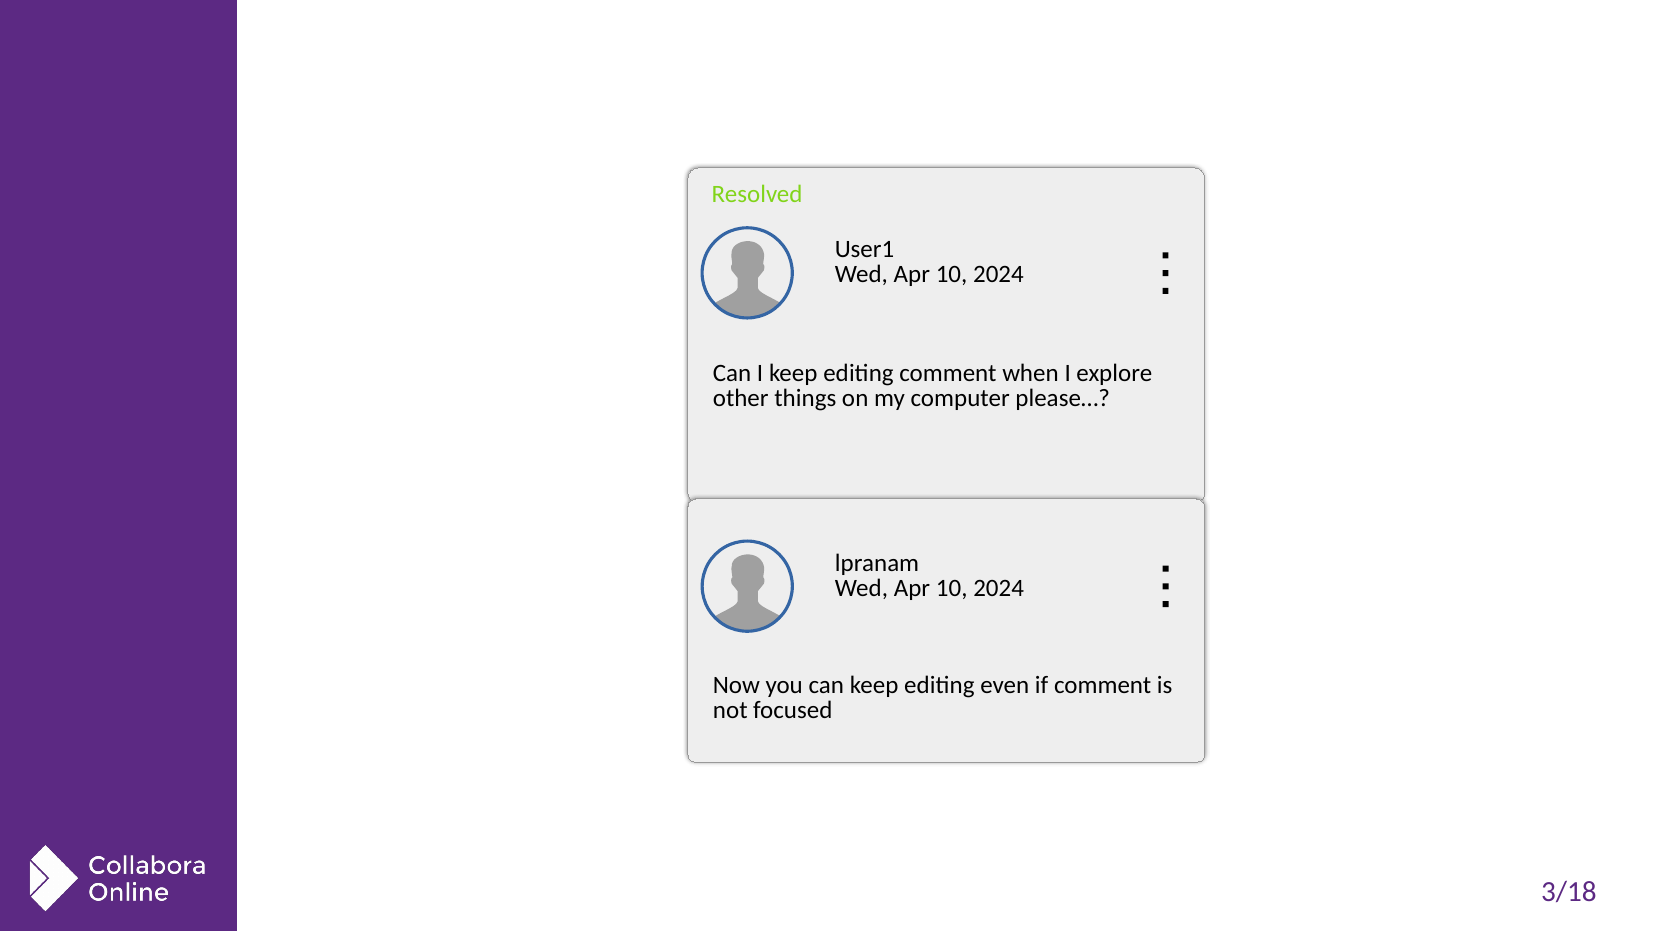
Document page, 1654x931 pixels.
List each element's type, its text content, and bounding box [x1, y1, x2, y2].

text_box User1 Wed, Apr 10, 2024 [820, 231, 1132, 315]
text_box Can I keep editing comment when I explore other things on my computer please…? [698, 354, 1193, 472]
text_box [687, 167, 1205, 763]
picture [25, 840, 209, 916]
text_box Resolved [696, 176, 832, 225]
text_box Now you can keep editing even if comment is not focused [698, 667, 1193, 751]
text_box lpranam Wed, Apr 10, 2024 [820, 545, 1132, 628]
